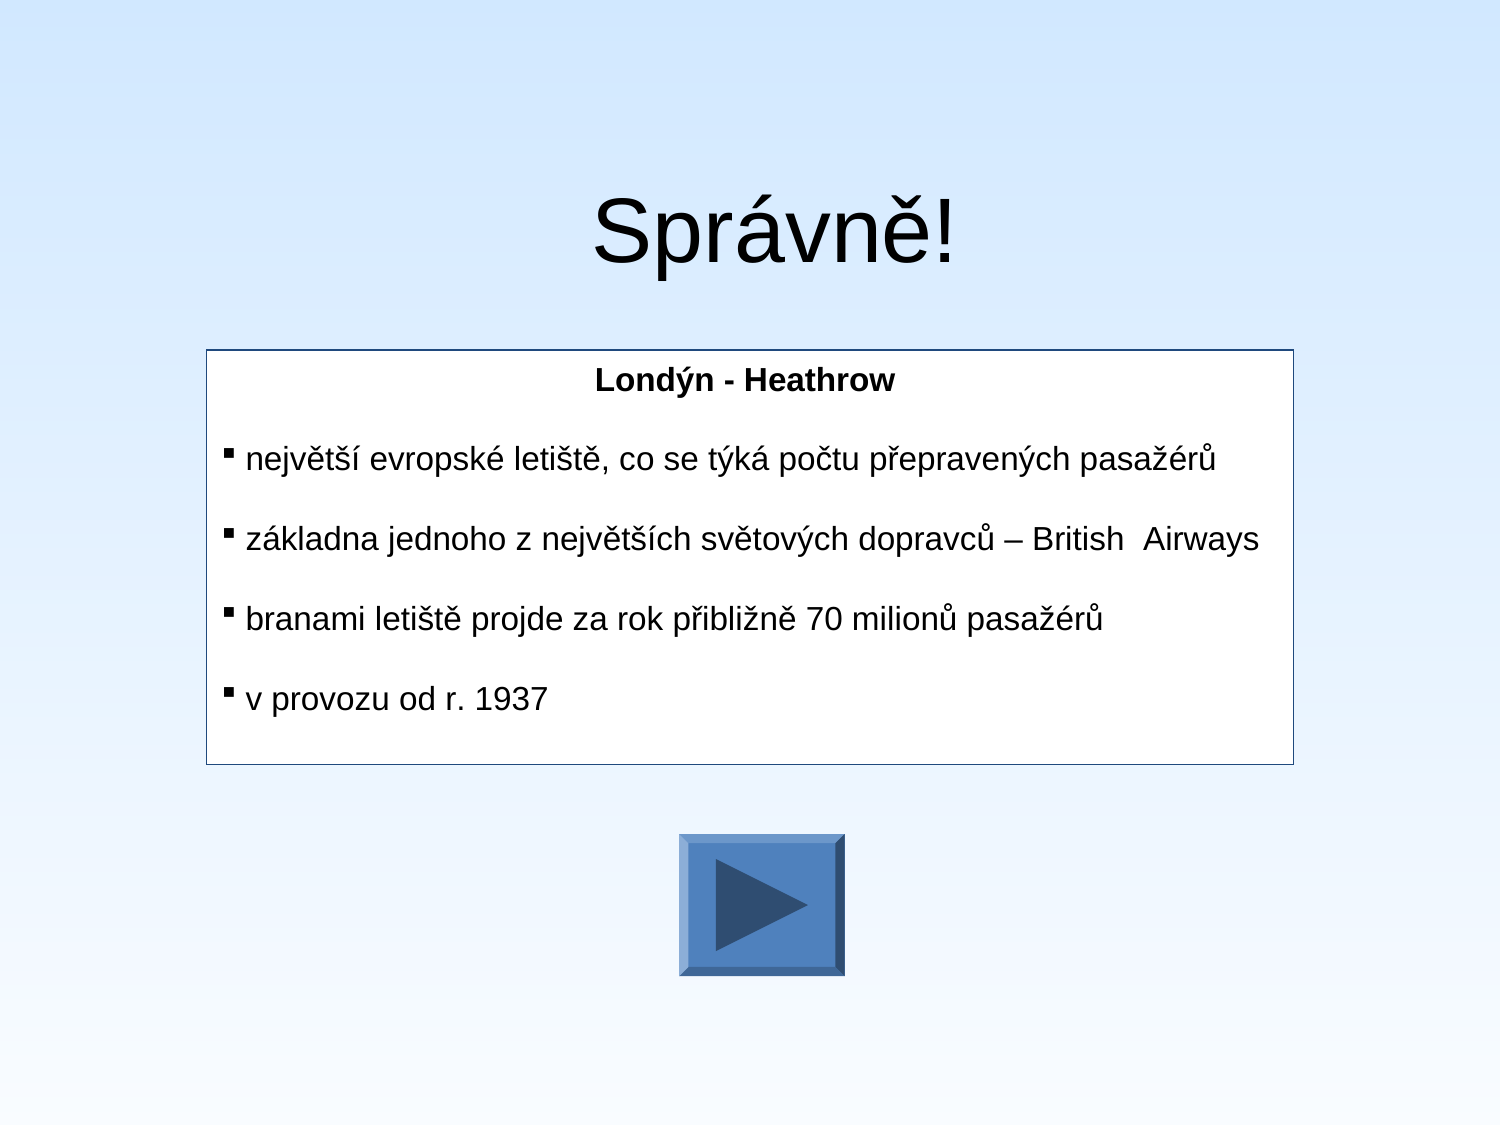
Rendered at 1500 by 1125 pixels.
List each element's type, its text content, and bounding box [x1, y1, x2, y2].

title Správně! [100, 137, 1451, 325]
text_box [680, 834, 845, 977]
text_box Londýn - Heathrow největší evropské letiště, co se týká počtu přepravených pasažérů základna jednoho z největších světových dopravců – British Airways branami letiště projde za rok přibližně 70 milionů pasažérů v provozu od r. 1937 [206, 349, 1294, 765]
